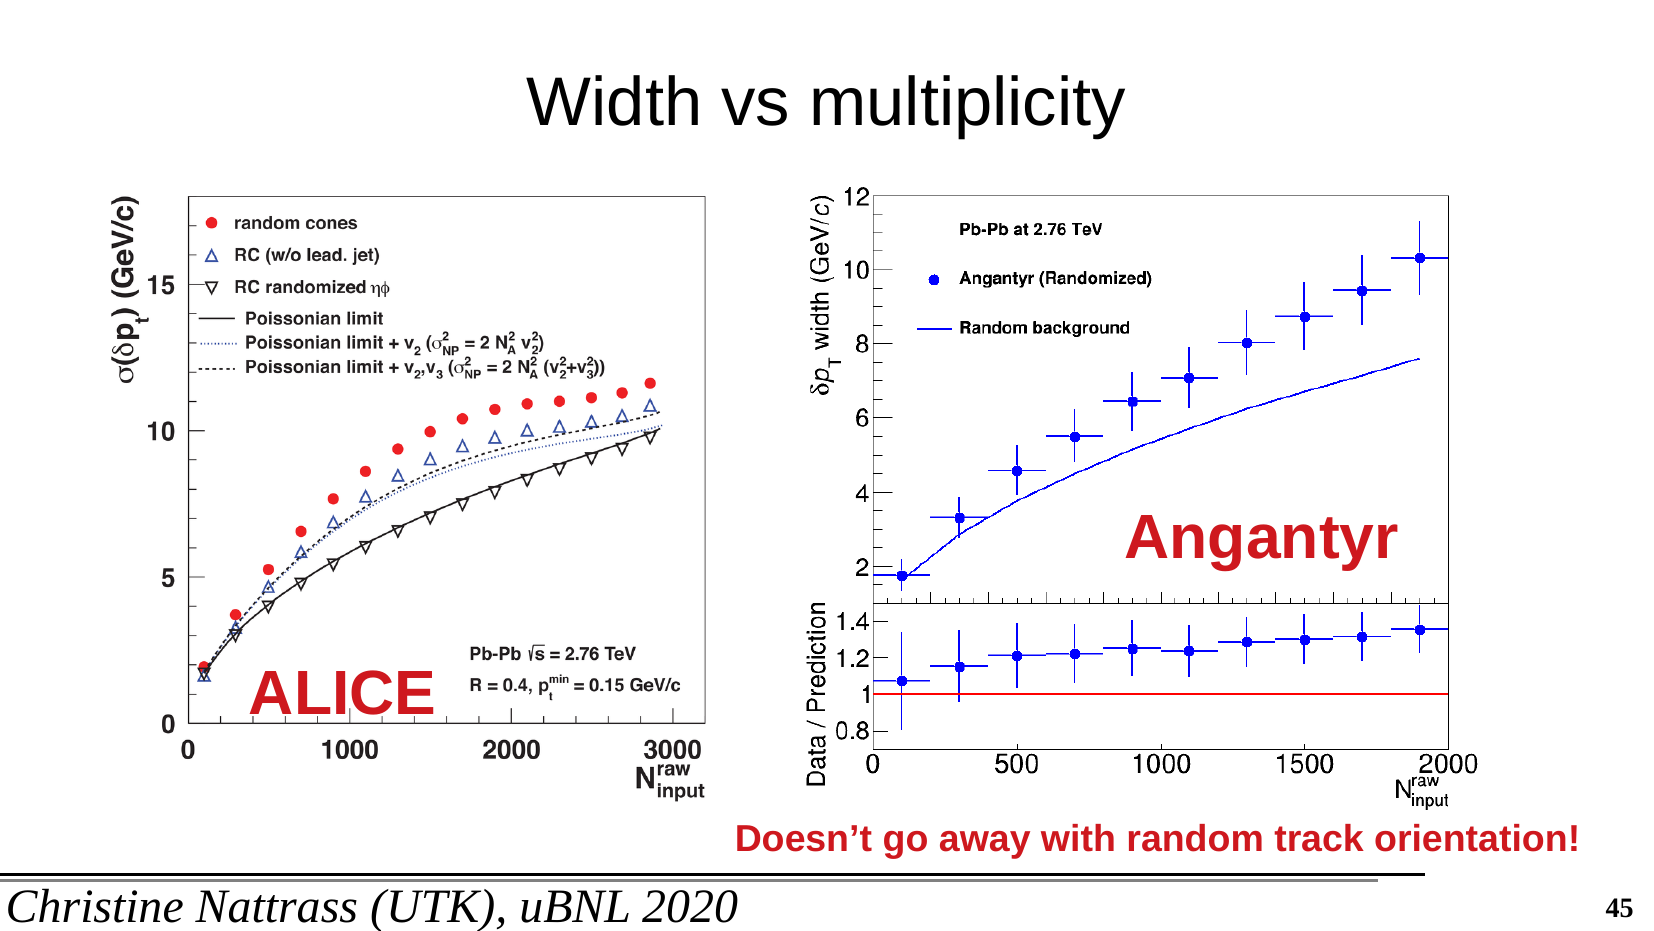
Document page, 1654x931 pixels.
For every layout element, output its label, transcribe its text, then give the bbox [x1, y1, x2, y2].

title Width vs multiplicity [82, 37, 1571, 166]
picture [110, 195, 706, 802]
text_box ALICE [234, 650, 475, 736]
text_box Doesn’t go away with random track orientation! [720, 810, 1654, 909]
picture [801, 150, 1520, 810]
text_box Angantyr [1110, 495, 1501, 580]
